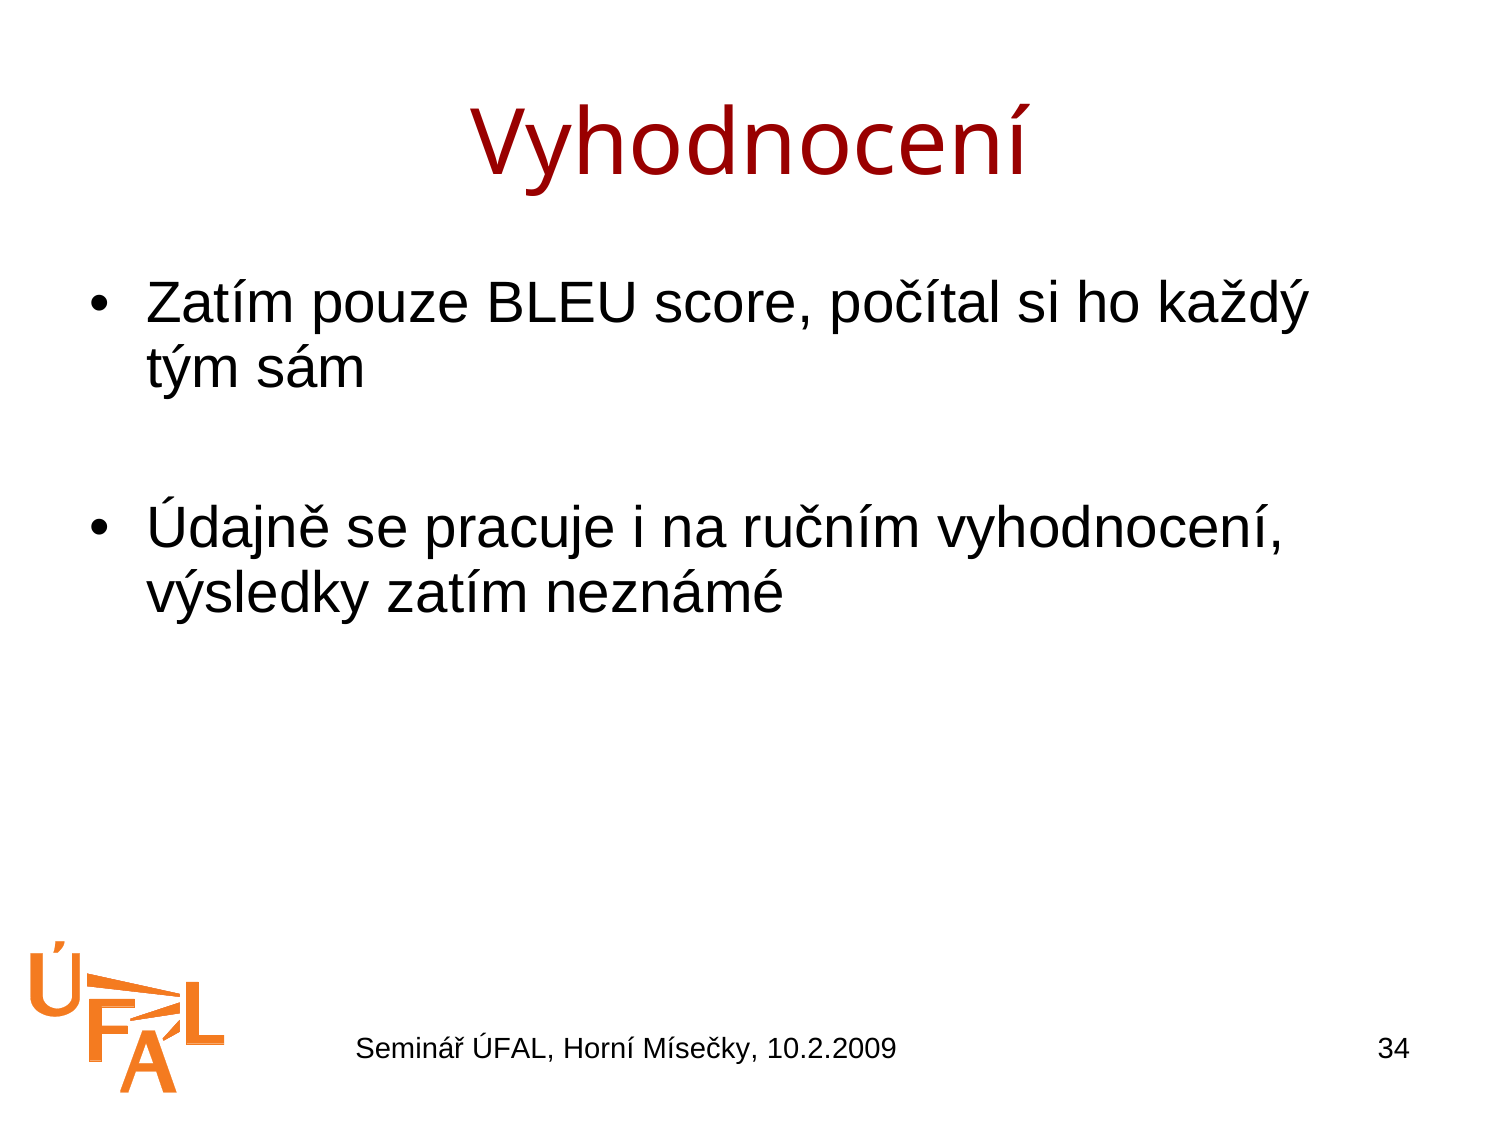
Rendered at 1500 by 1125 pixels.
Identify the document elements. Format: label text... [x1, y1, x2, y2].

title Vyhodnocení [75, 45, 1426, 233]
list Zatím pouze BLEU score, počítal si ho každý tým sám Údajně se pracuje i na ručním vyhodnocení, výsledky zatím neznámé [75, 262, 1426, 1006]
